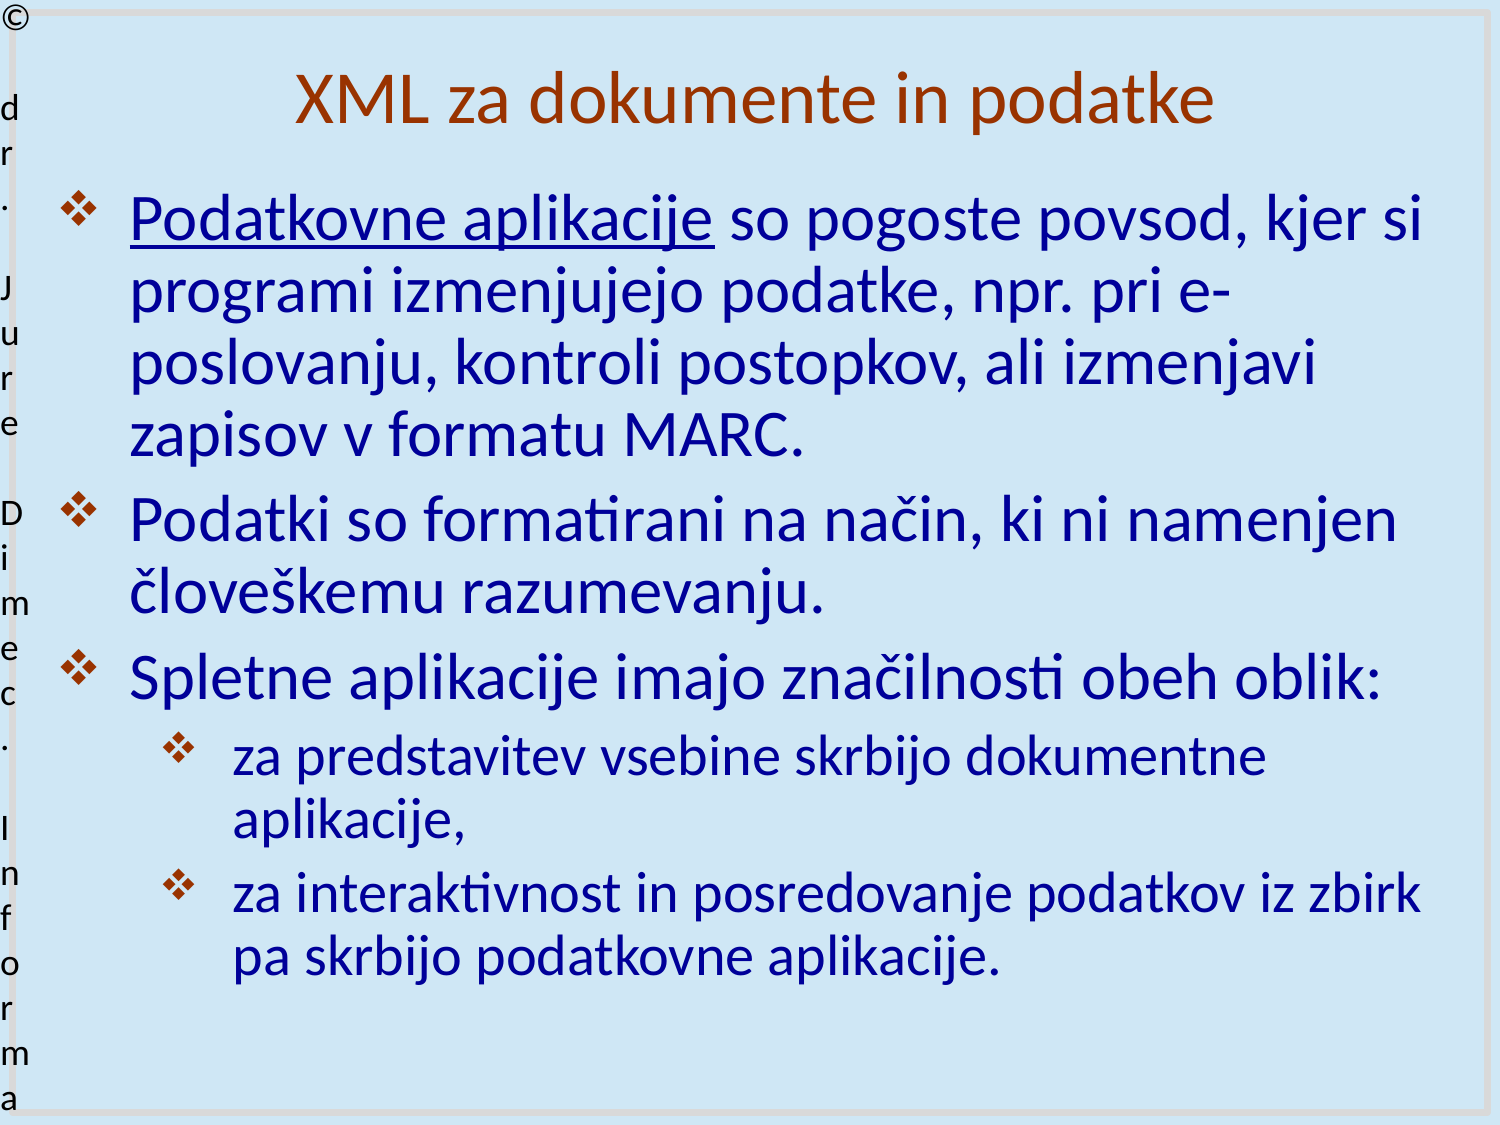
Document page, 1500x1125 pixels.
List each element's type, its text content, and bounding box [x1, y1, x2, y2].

list Podatkovne aplikacije so pogoste povsod, kjer si programi izmenjujejo podatke, npr. pri e-poslovanju, kontroli postopkov, ali izmenjavi zapisov v formatu MARC. Podatki so formatirani na način, ki ni namenjen človeškemu razumevanju. Spletne aplikacije imajo značilnosti obeh oblik: za predstavitev vsebine skrbijo dokumentne aplikacije, za interaktivnost in posredovanje podatkov iz zbirk pa skrbijo podatkovne aplikacije. [41, 174, 1471, 1069]
title XML za dokumente in podatke [37, 37, 1475, 150]
